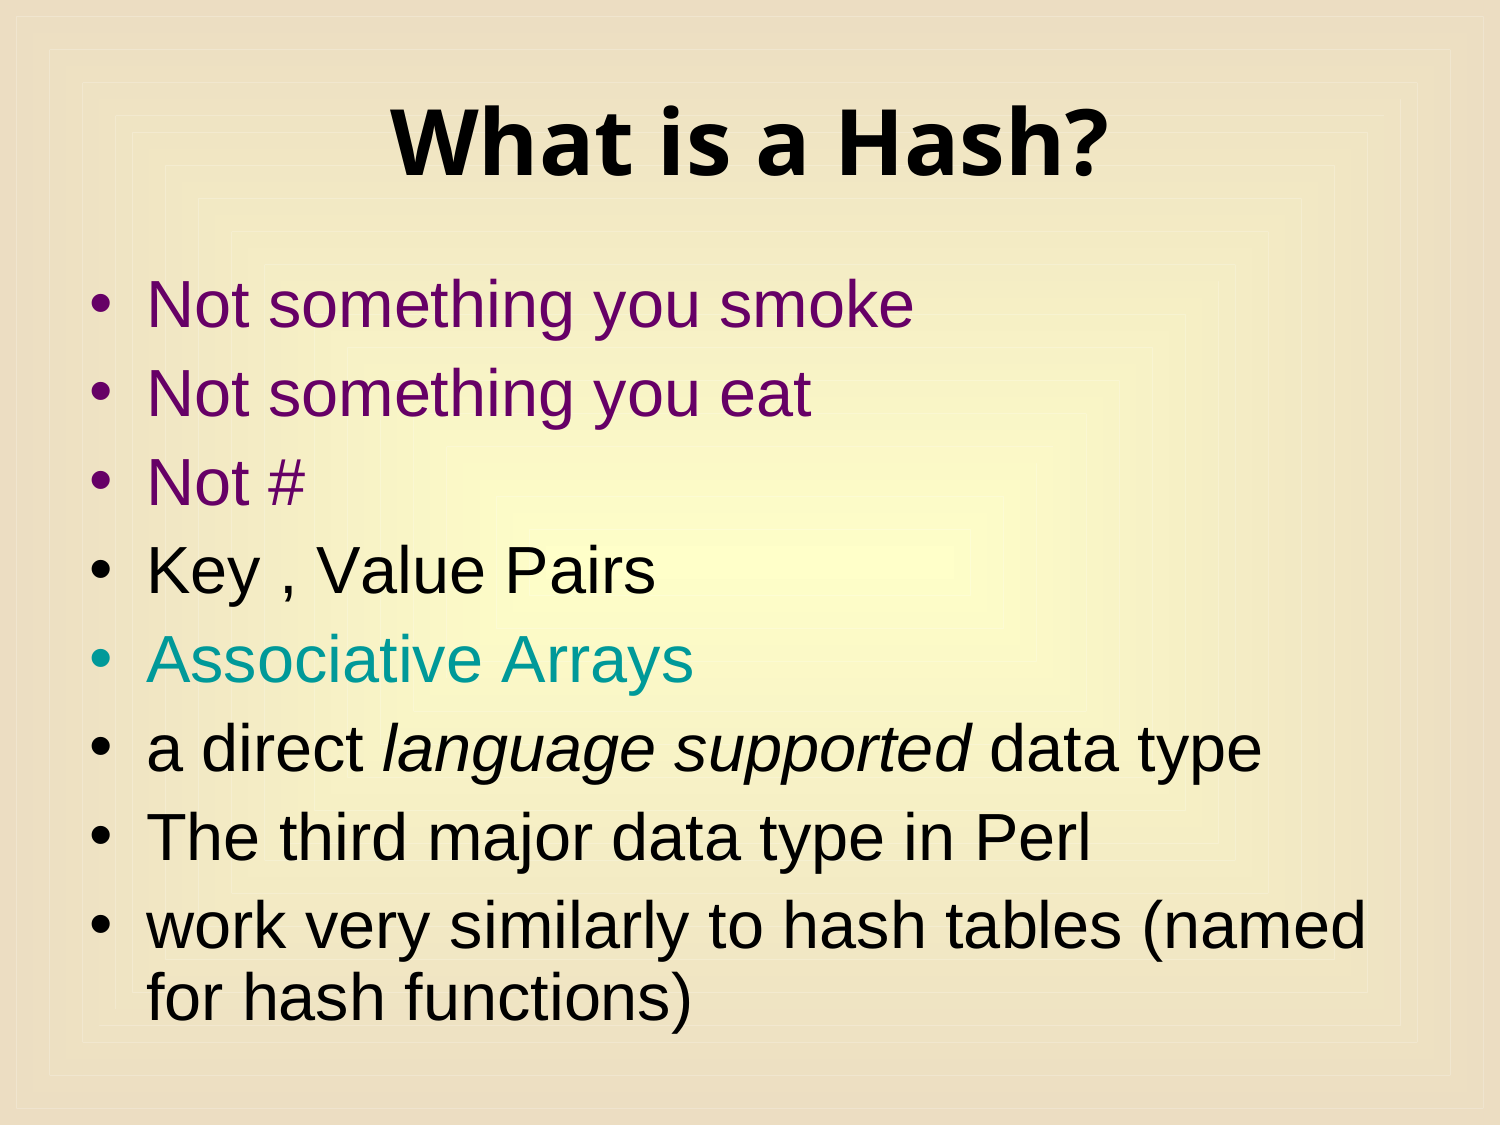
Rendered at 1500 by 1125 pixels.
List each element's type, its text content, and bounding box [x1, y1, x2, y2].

title What is a Hash? [75, 45, 1426, 233]
list Not something you smoke Not something you eat Not # Key , Value Pairs Associative Arrays a direct language supported data type The third major data type in Perl work very similarly to hash tables (named for hash functions) [75, 262, 1426, 1063]
